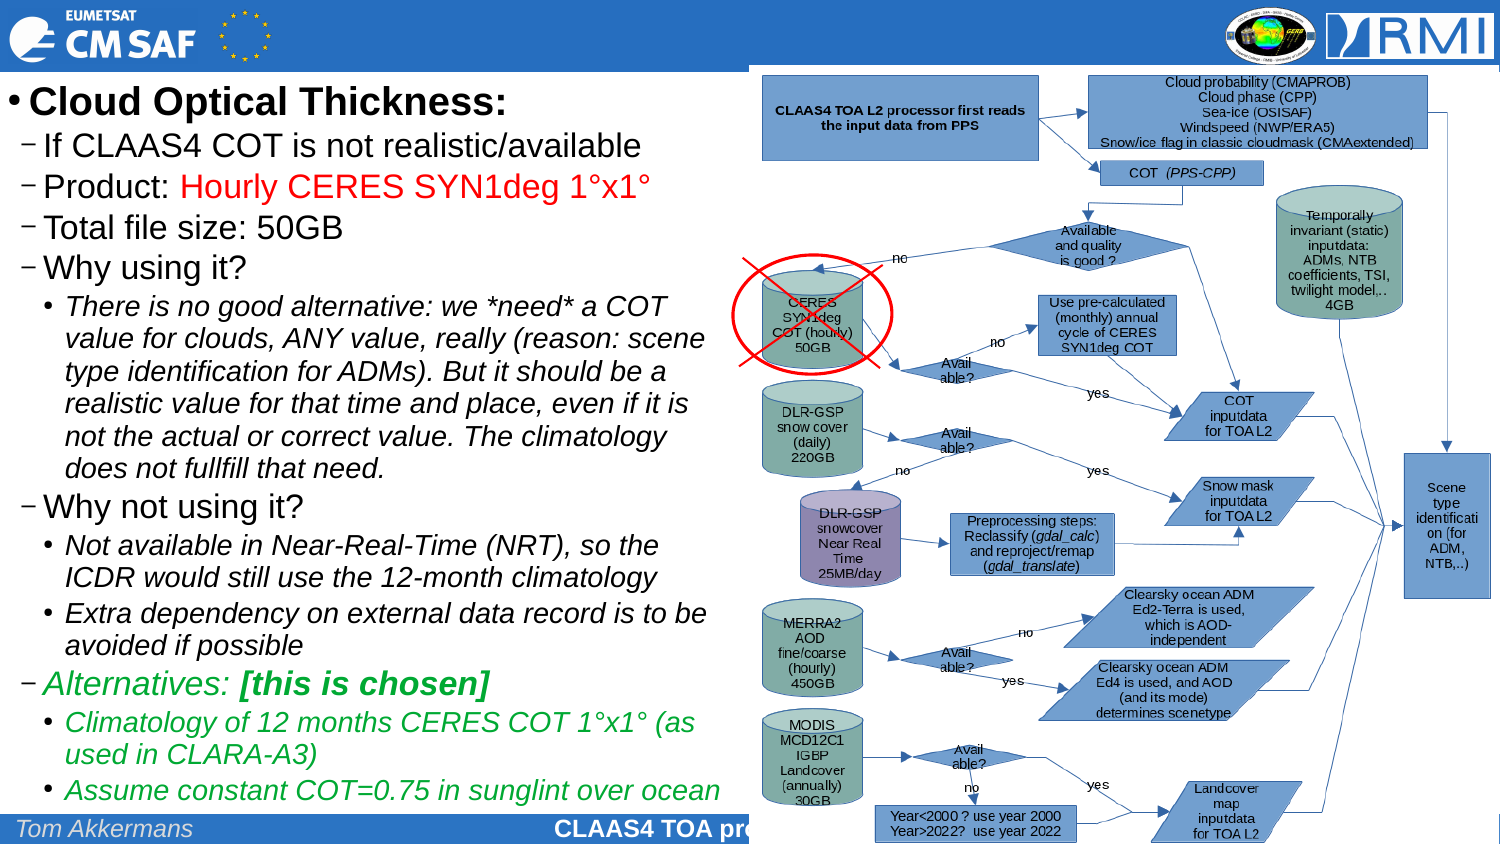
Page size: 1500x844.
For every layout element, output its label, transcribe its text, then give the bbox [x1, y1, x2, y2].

picture [749, 265, 756, 276]
picture [8, 8, 198, 64]
picture [749, 7, 1500, 844]
list Cloud Optical Thickness: If CLAAS4 COT is not realistic/available Product: Hourly CERES SYN1deg 1°x1° Total file size: 50GB Why using it? There is no good alternative: we *need* a COT value for clouds, ANY value, really (reason: scene type identification for ADMs). But it should be a realistic value for that time and place, even if it is not the actual or correct value. The climatology does not fullfill that need. Why not using it? Not available in Near-Real-Time (NRT), so the ICDR would still use the 12-month climatology Extra dependency on external data record is to be avoided if possible Alternatives: [this is chosen] Climatology of 12 months CERES COT 1°x1° (as used in CLARA-A3) Assume constant COT=0.75 in sunglint over ocean [0, 79, 732, 812]
picture [749, 274, 809, 353]
picture [216, 7, 274, 65]
picture [758, 317, 863, 372]
picture [1326, 13, 1494, 59]
picture [816, 276, 890, 355]
picture [763, 257, 867, 312]
